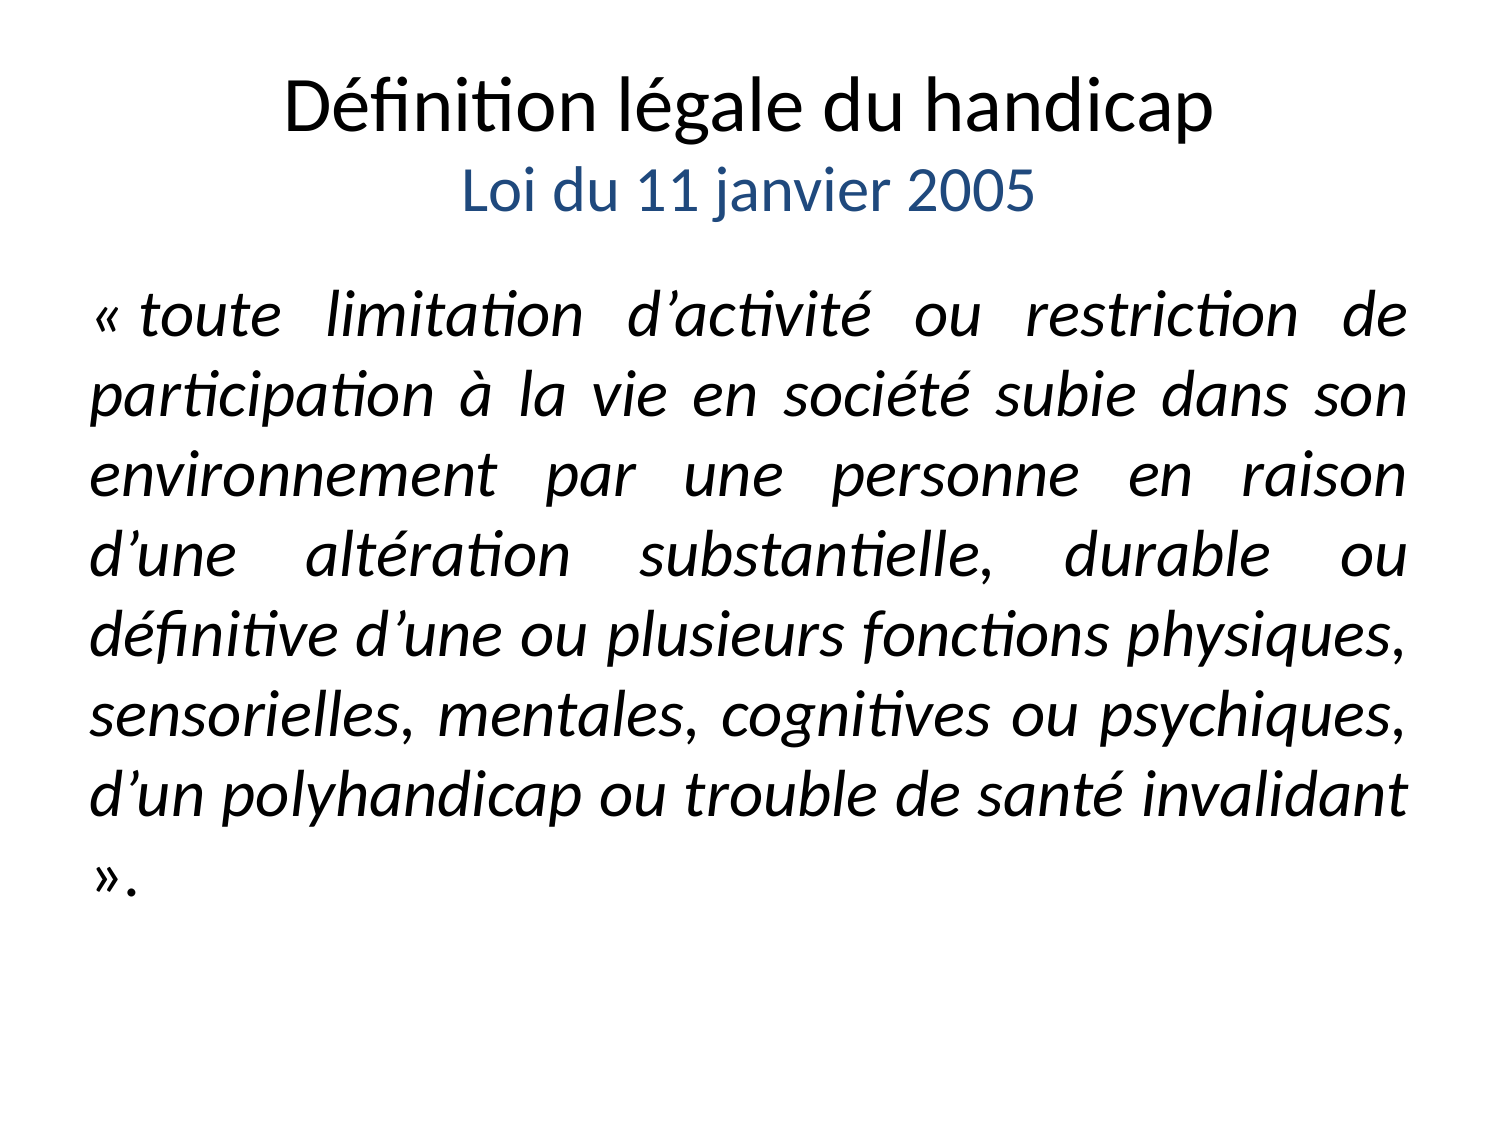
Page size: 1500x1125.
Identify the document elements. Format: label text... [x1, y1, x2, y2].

list « toute limitation d’activité ou restriction de participation à la vie en société subie dans son environnement par une personne en raison d’une altération substantielle, durable ou définitive d’une ou plusieurs fonctions physiques, sensorielles, mentales, cognitives ou psychiques, d’un polyhandicap ou trouble de santé invalidant ». [75, 262, 1425, 1005]
title Définition légale du handicap Loi du 11 janvier 2005 [75, 45, 1425, 233]
